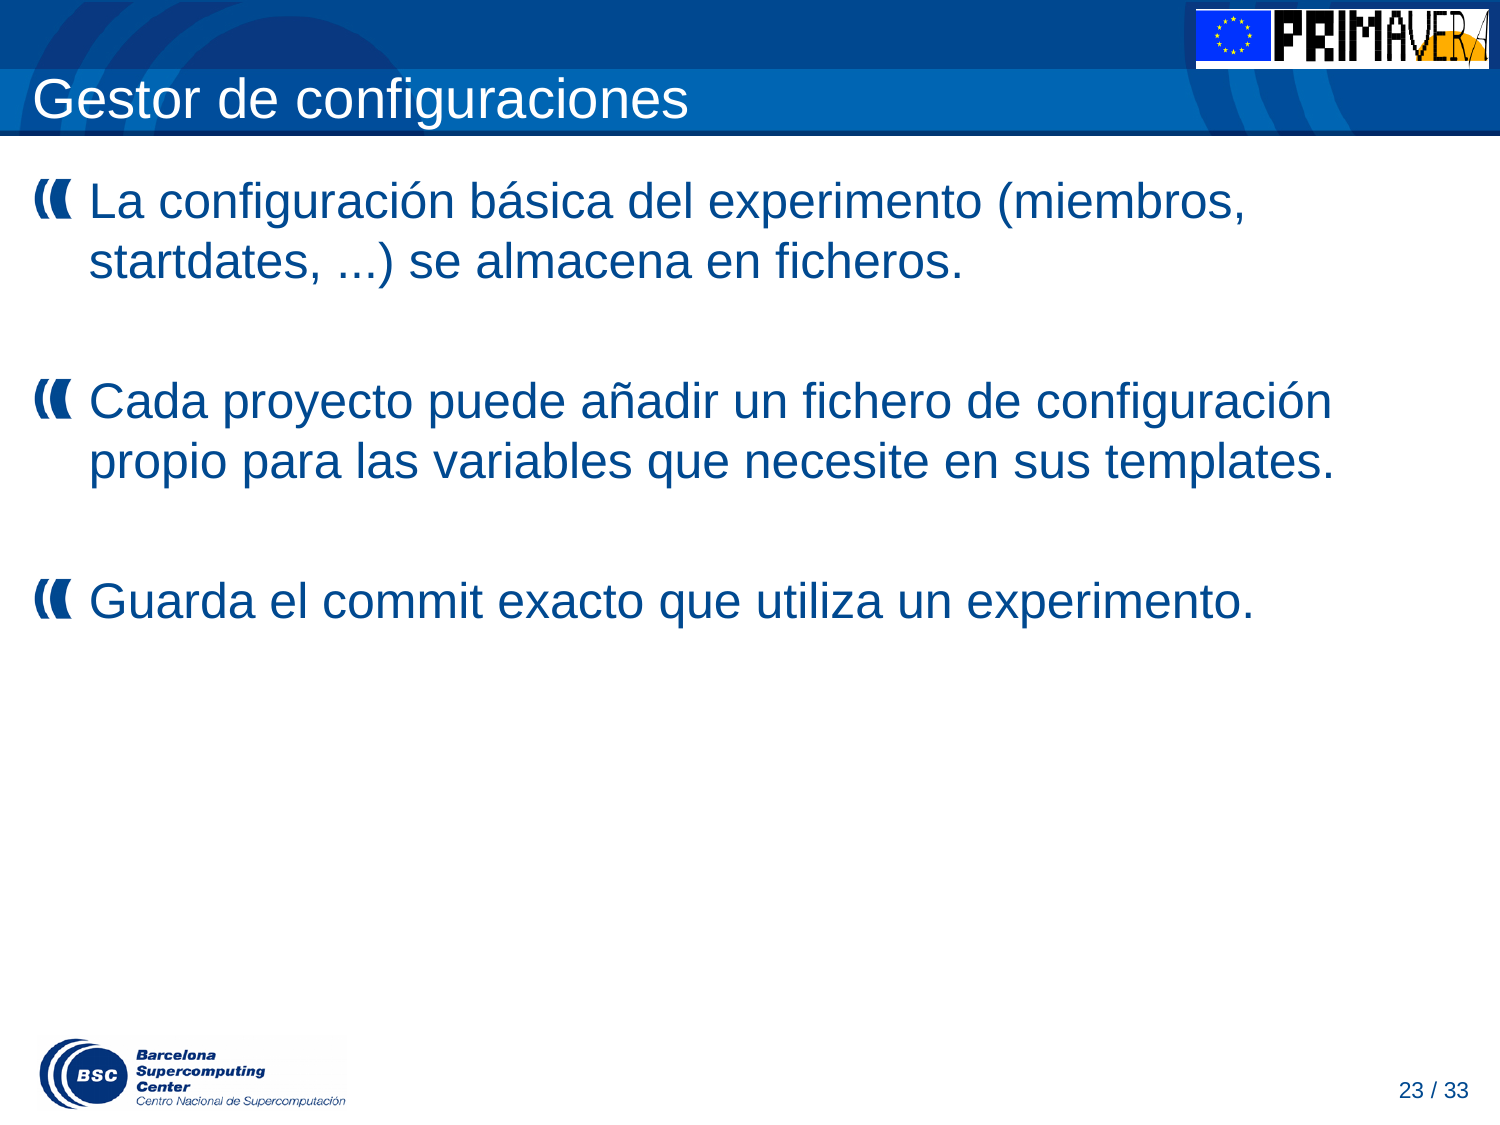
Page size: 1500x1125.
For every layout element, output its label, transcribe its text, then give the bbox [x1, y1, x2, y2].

picture [37, 1035, 347, 1111]
list La configuración básica del experimento (miembros, startdates, ...) se almacena en ficheros. Cada proyecto puede añadir un fichero de configuración propio para las variables que necesite en sus templates. Guarda el commit exacto que utiliza un experimento. [17, 160, 1483, 1012]
text_box <number> / 33 [1364, 1042, 1484, 1111]
picture [0, 0, 1500, 136]
title Gestor de configuraciones [17, 7, 1483, 138]
